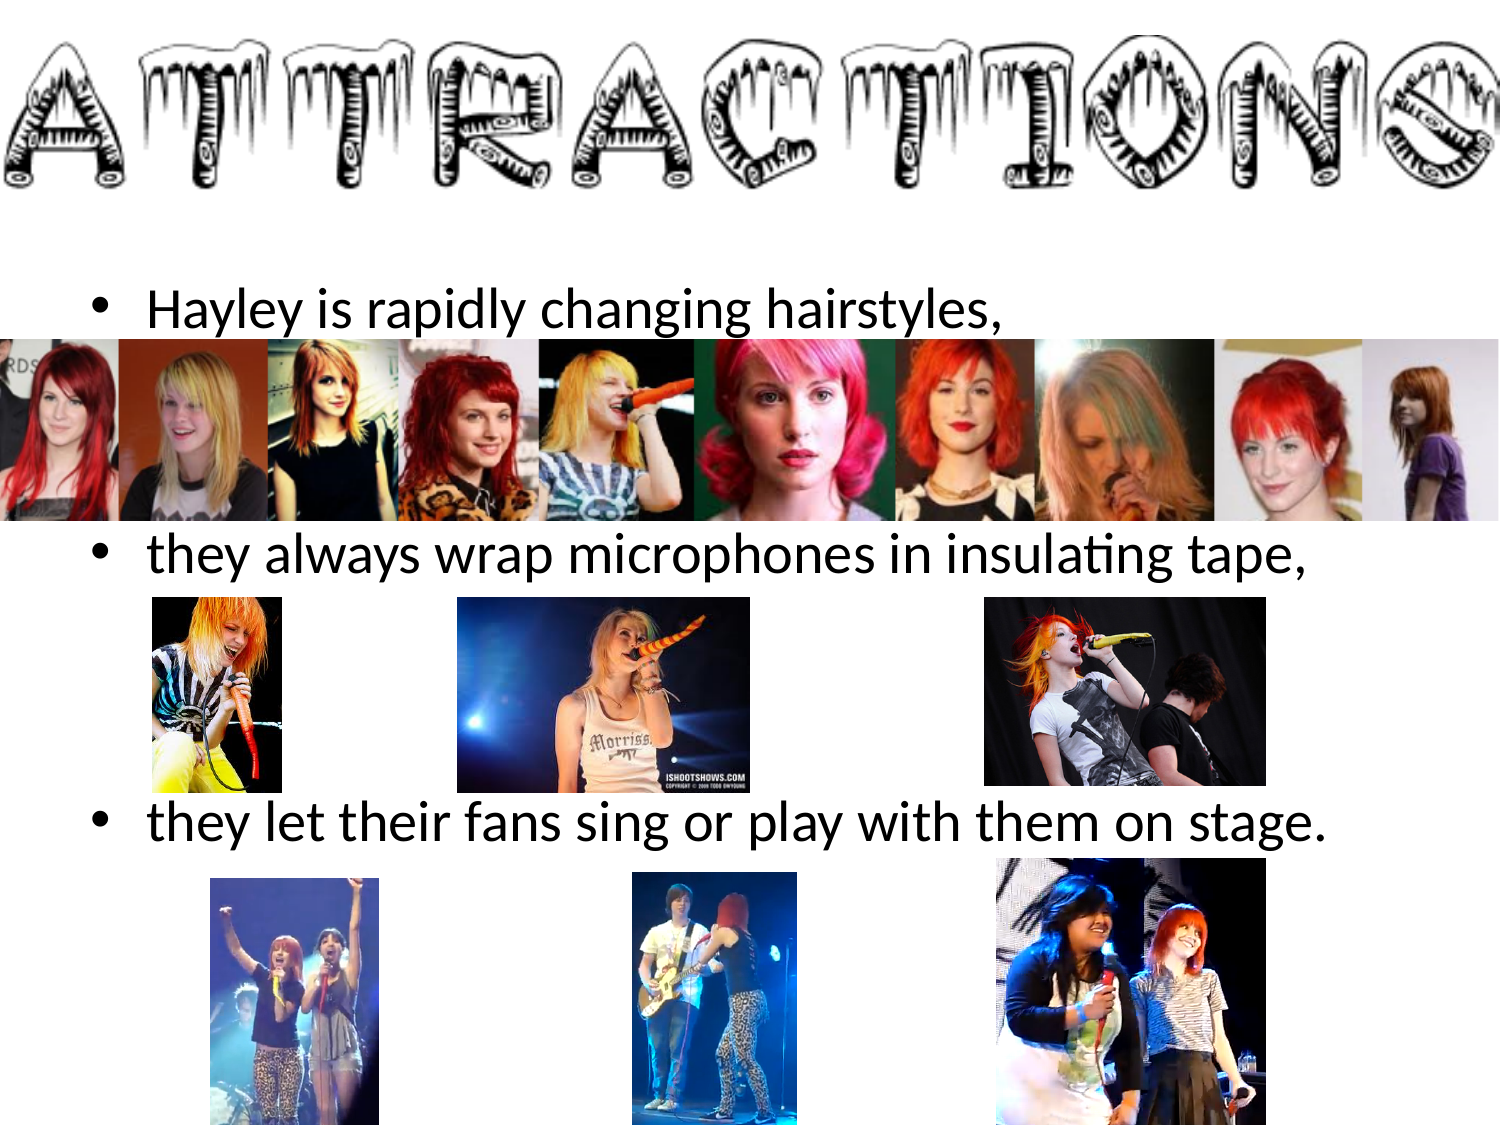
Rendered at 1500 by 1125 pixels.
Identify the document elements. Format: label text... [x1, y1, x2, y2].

picture [210, 878, 379, 1125]
picture [152, 597, 282, 793]
list Hayley is rapidly changing hairstyles, they always wrap microphones in insulating tape, they let their fans sing or play with them on stage. [75, 262, 1430, 339]
picture [996, 858, 1266, 1125]
picture [0, 35, 1500, 209]
picture [632, 872, 797, 1125]
picture [984, 597, 1266, 786]
picture [778, 1120, 797, 1125]
picture [0, 339, 1500, 522]
list Hayley is rapidly changing hairstyles, they always wrap microphones in insulating tape, they let their fans sing or play with them on stage. [75, 522, 1430, 1032]
picture [457, 597, 750, 793]
